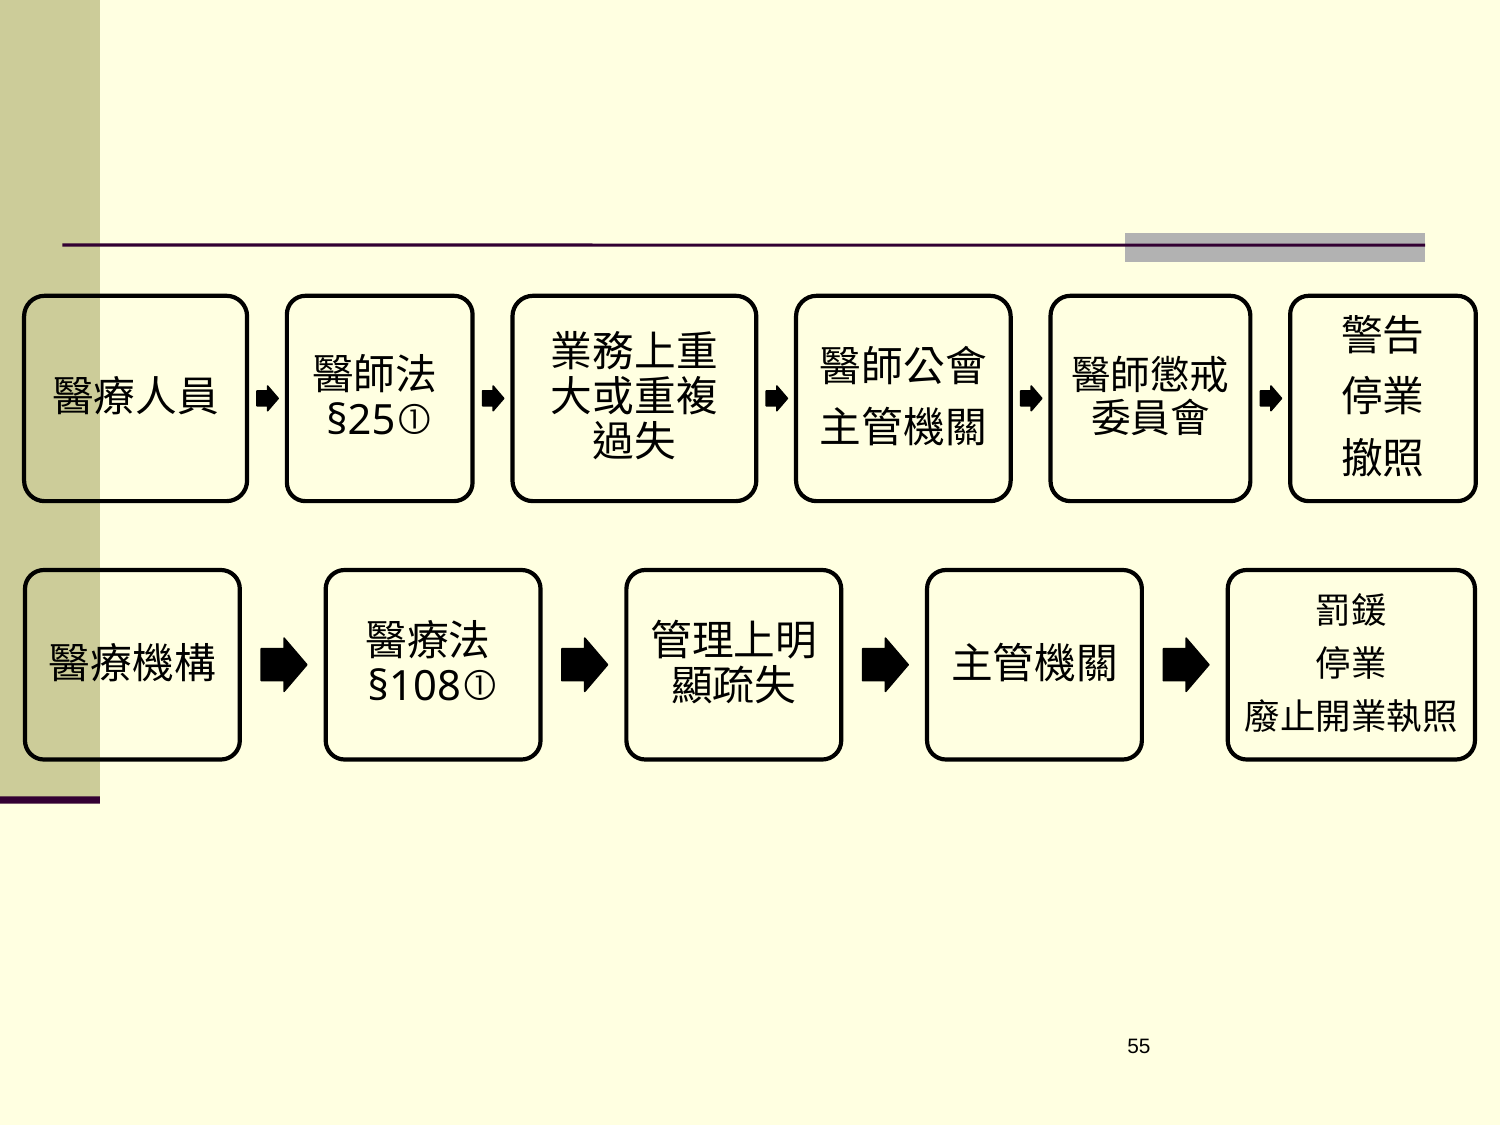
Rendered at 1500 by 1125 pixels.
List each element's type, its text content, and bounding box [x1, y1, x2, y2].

text_box 醫師懲戒委員會 [1050, 295, 1251, 502]
text_box 警告 停業 撤照 [1290, 295, 1476, 502]
text_box [1163, 638, 1209, 692]
text_box [561, 638, 608, 692]
text_box [1020, 385, 1042, 411]
text_box [862, 638, 909, 692]
text_box 主管機關 [927, 570, 1142, 760]
text_box 管理上明顯疏失 [626, 570, 842, 760]
text_box 業務上重大或重複過失 [512, 295, 757, 502]
text_box 醫師法§25 [286, 295, 473, 502]
text_box 醫師公會 主管機關 [796, 295, 1011, 502]
text_box [766, 385, 788, 411]
text_box 醫療機構 [24, 570, 240, 760]
text_box 醫療法§108 [325, 570, 541, 760]
text_box [482, 385, 504, 411]
text_box 醫療人員 [24, 295, 248, 502]
text_box [1260, 385, 1282, 411]
text_box [261, 638, 307, 692]
text_box [1112, 1025, 1426, 1101]
text_box 罰鍰 停業 廢止開業執照 [1227, 570, 1475, 760]
text_box [257, 385, 279, 411]
